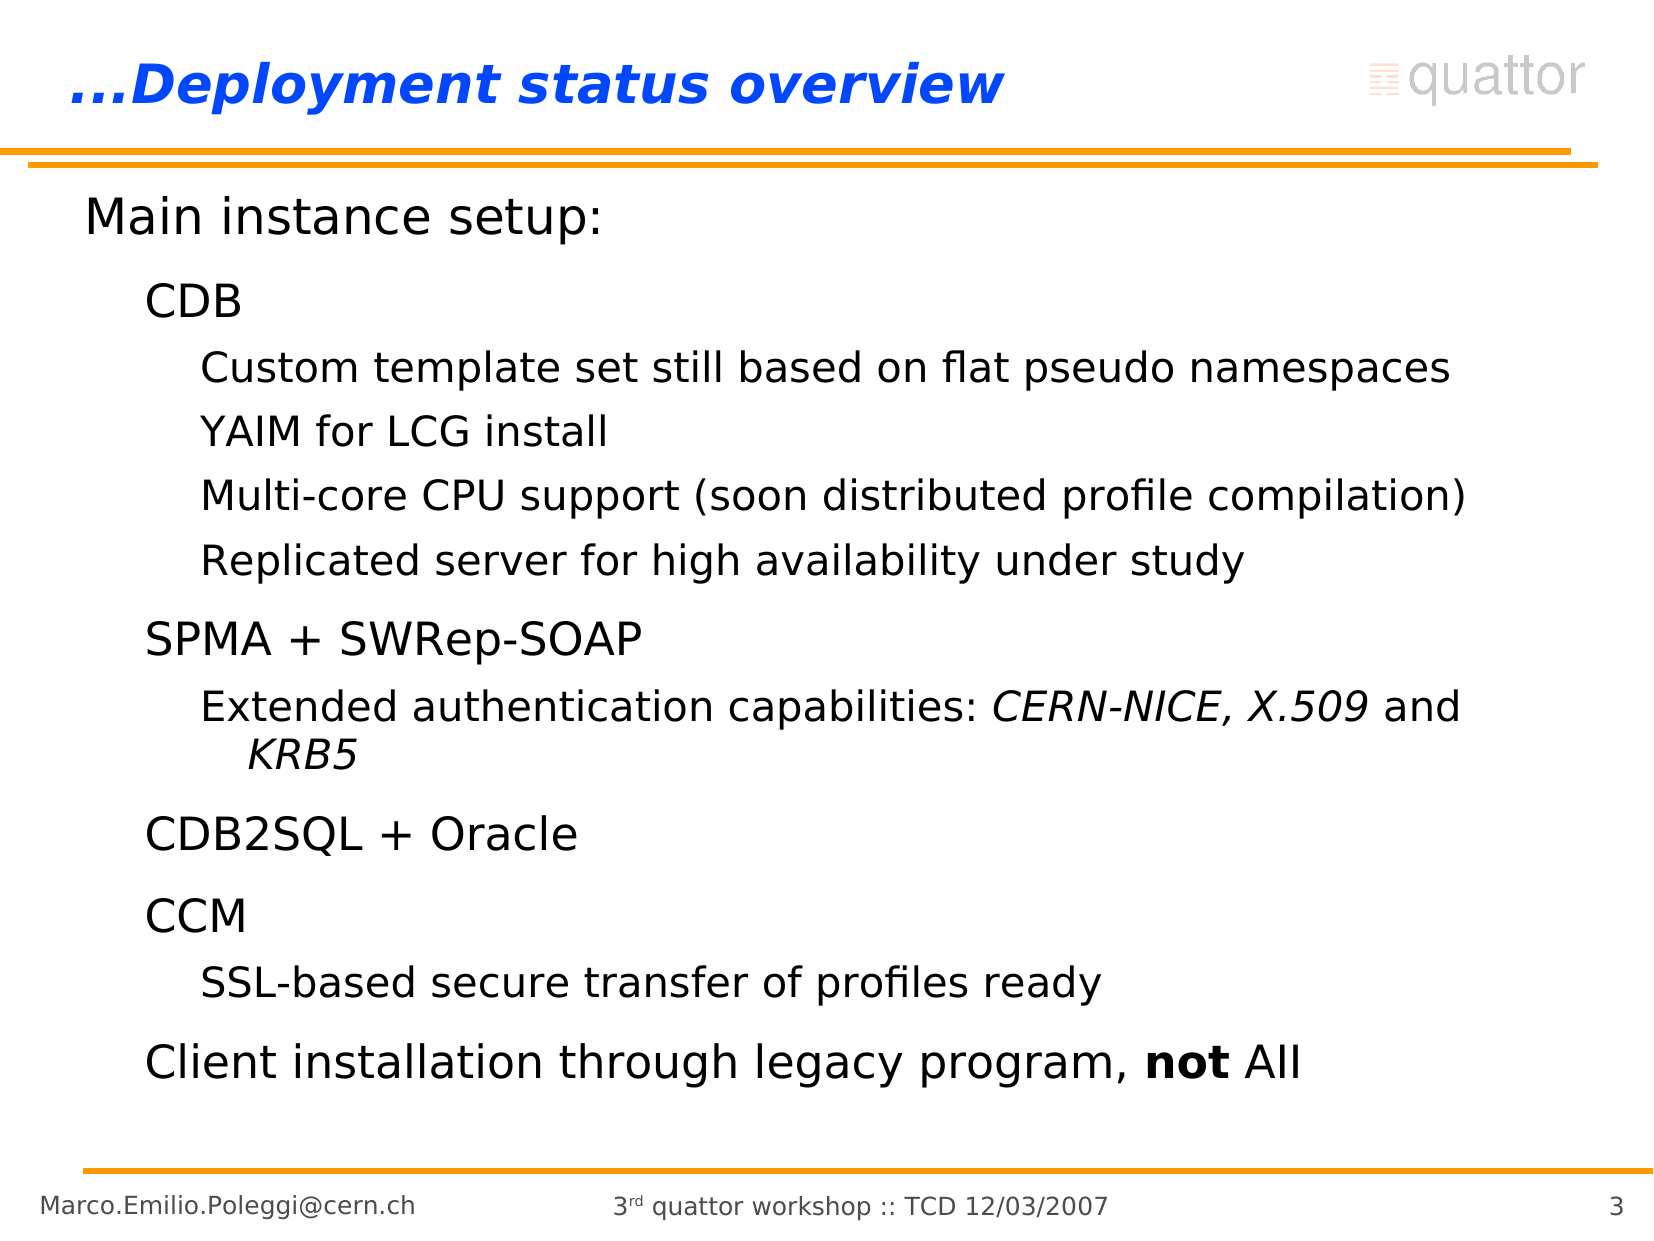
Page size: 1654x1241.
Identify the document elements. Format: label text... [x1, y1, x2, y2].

title ...Deployment status overview [55, 41, 1241, 124]
list Main instance setup: CDB Custom template set still based on flat pseudo namespaces YAIM for LCG install Multi-core CPU support (soon distributed profile compilation) Replicated server for high availability under study SPMA + SWRep-SOAP Extended authentication capabilities: CERN-NICE, X.509 and KRB5 CDB2SQL + Oracle CCM SSL-based secure transfer of profiles ready Client installation through legacy program, not AII [53, 181, 1581, 1145]
